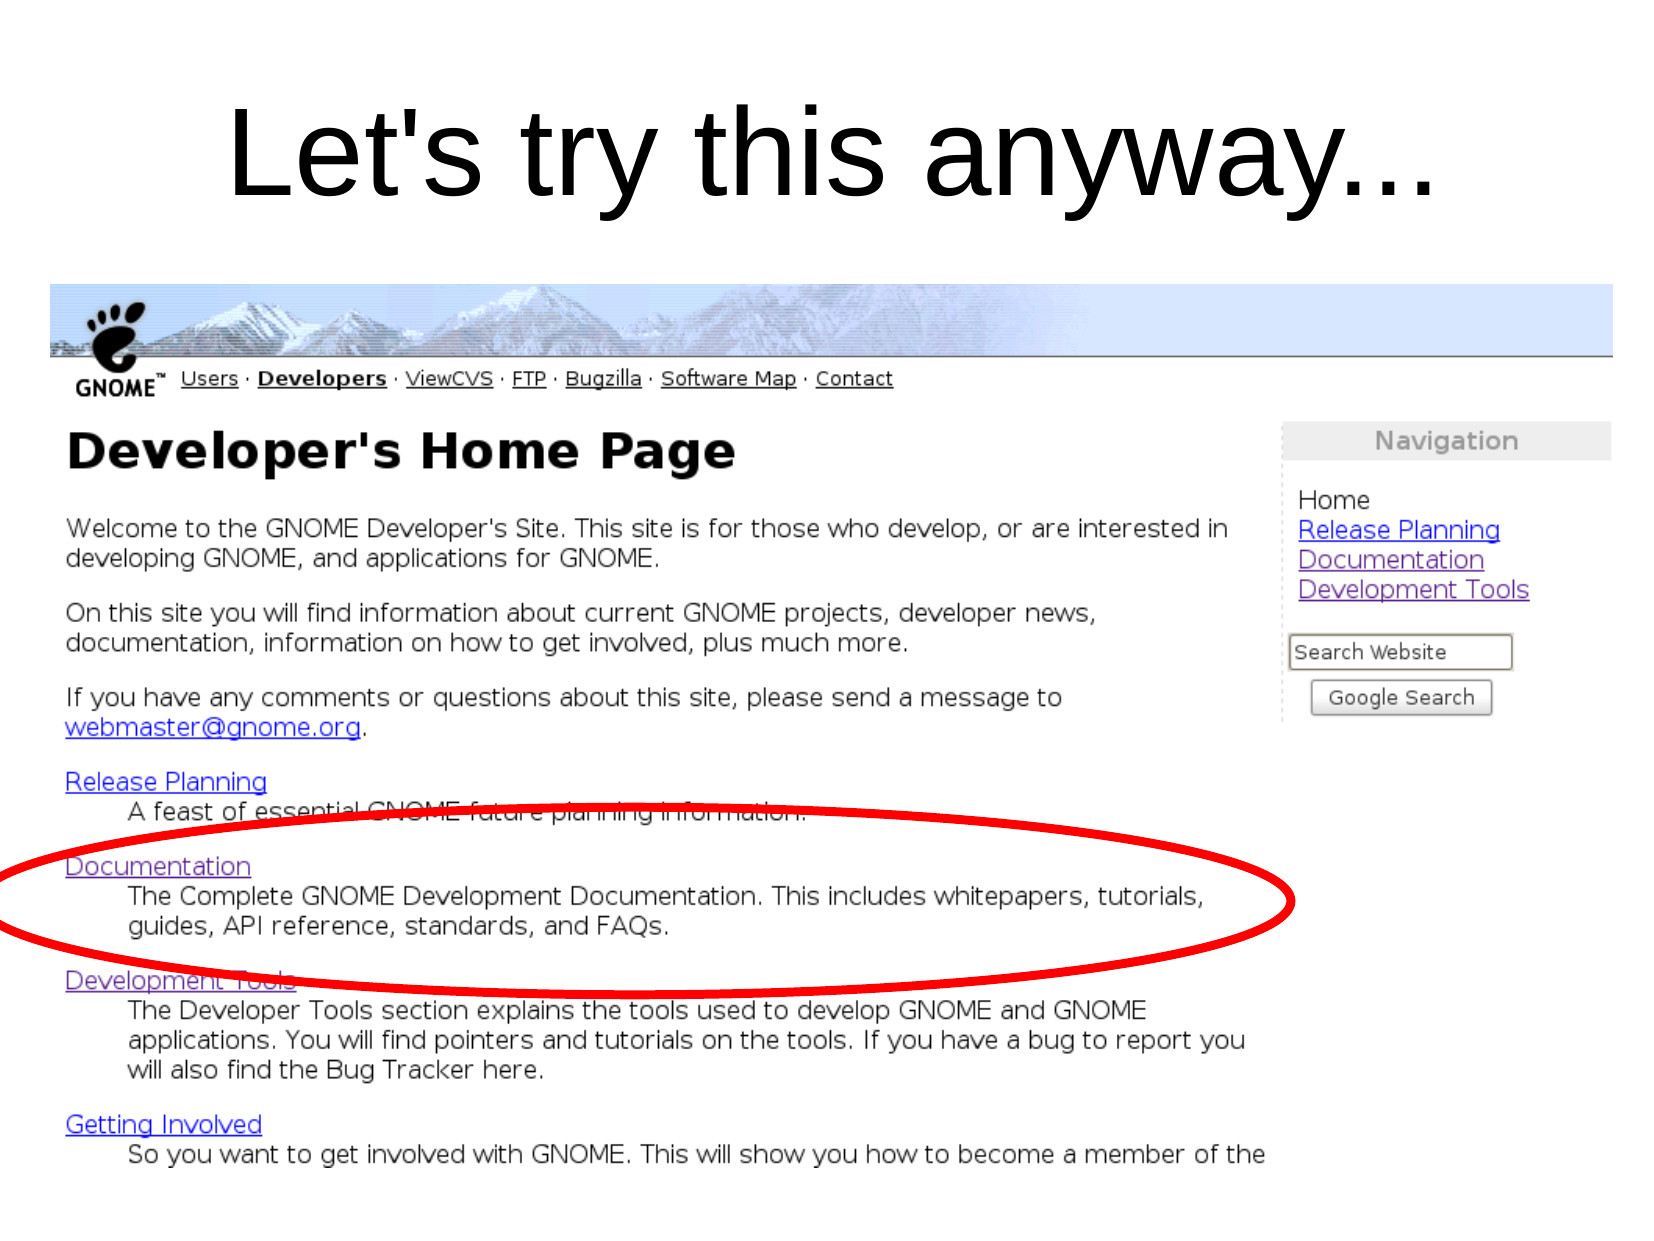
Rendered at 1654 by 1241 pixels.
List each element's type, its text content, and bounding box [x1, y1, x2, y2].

text_box Let's try this anyway... [210, 75, 1457, 230]
picture [50, 284, 1613, 1168]
picture [50, 812, 1286, 990]
